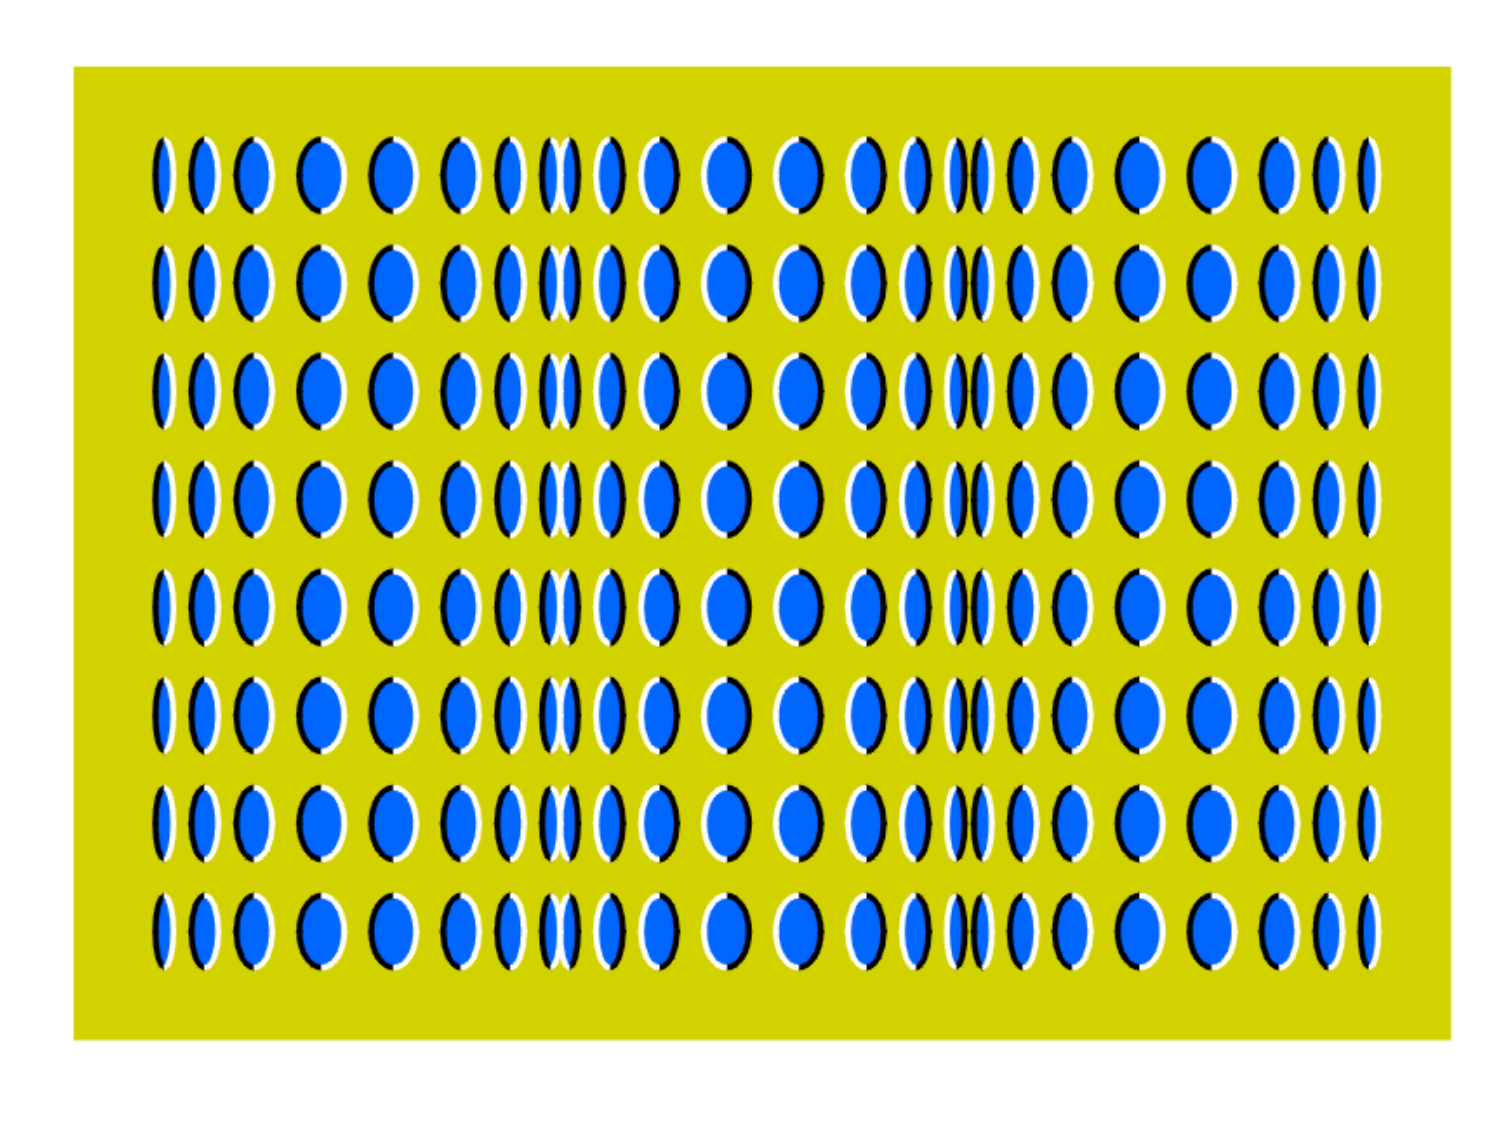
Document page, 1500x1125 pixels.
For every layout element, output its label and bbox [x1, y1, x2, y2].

picture [62, 55, 1463, 1052]
